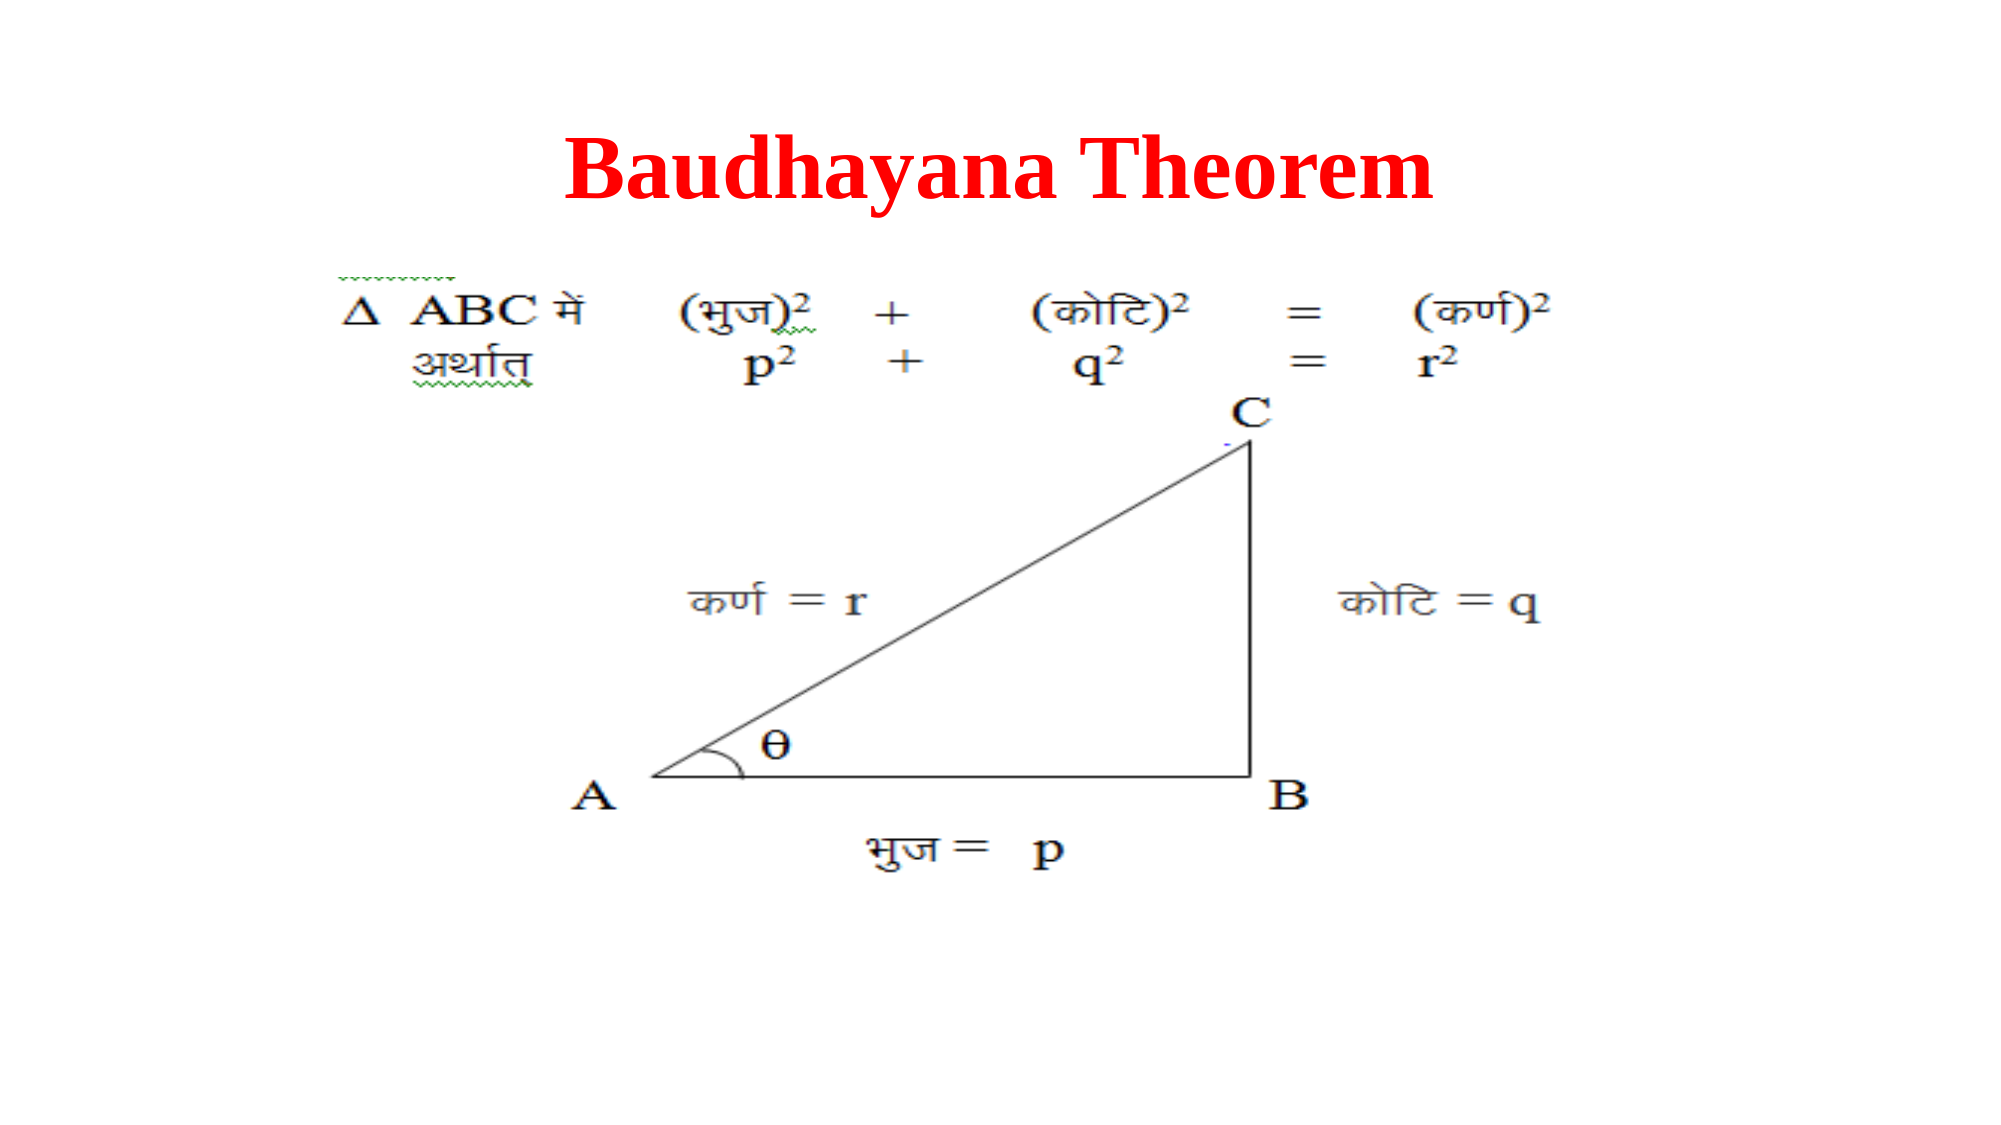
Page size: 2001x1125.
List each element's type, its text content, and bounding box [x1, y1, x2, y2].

picture [280, 277, 1667, 883]
title Baudhayana Theorem [137, 59, 1863, 278]
